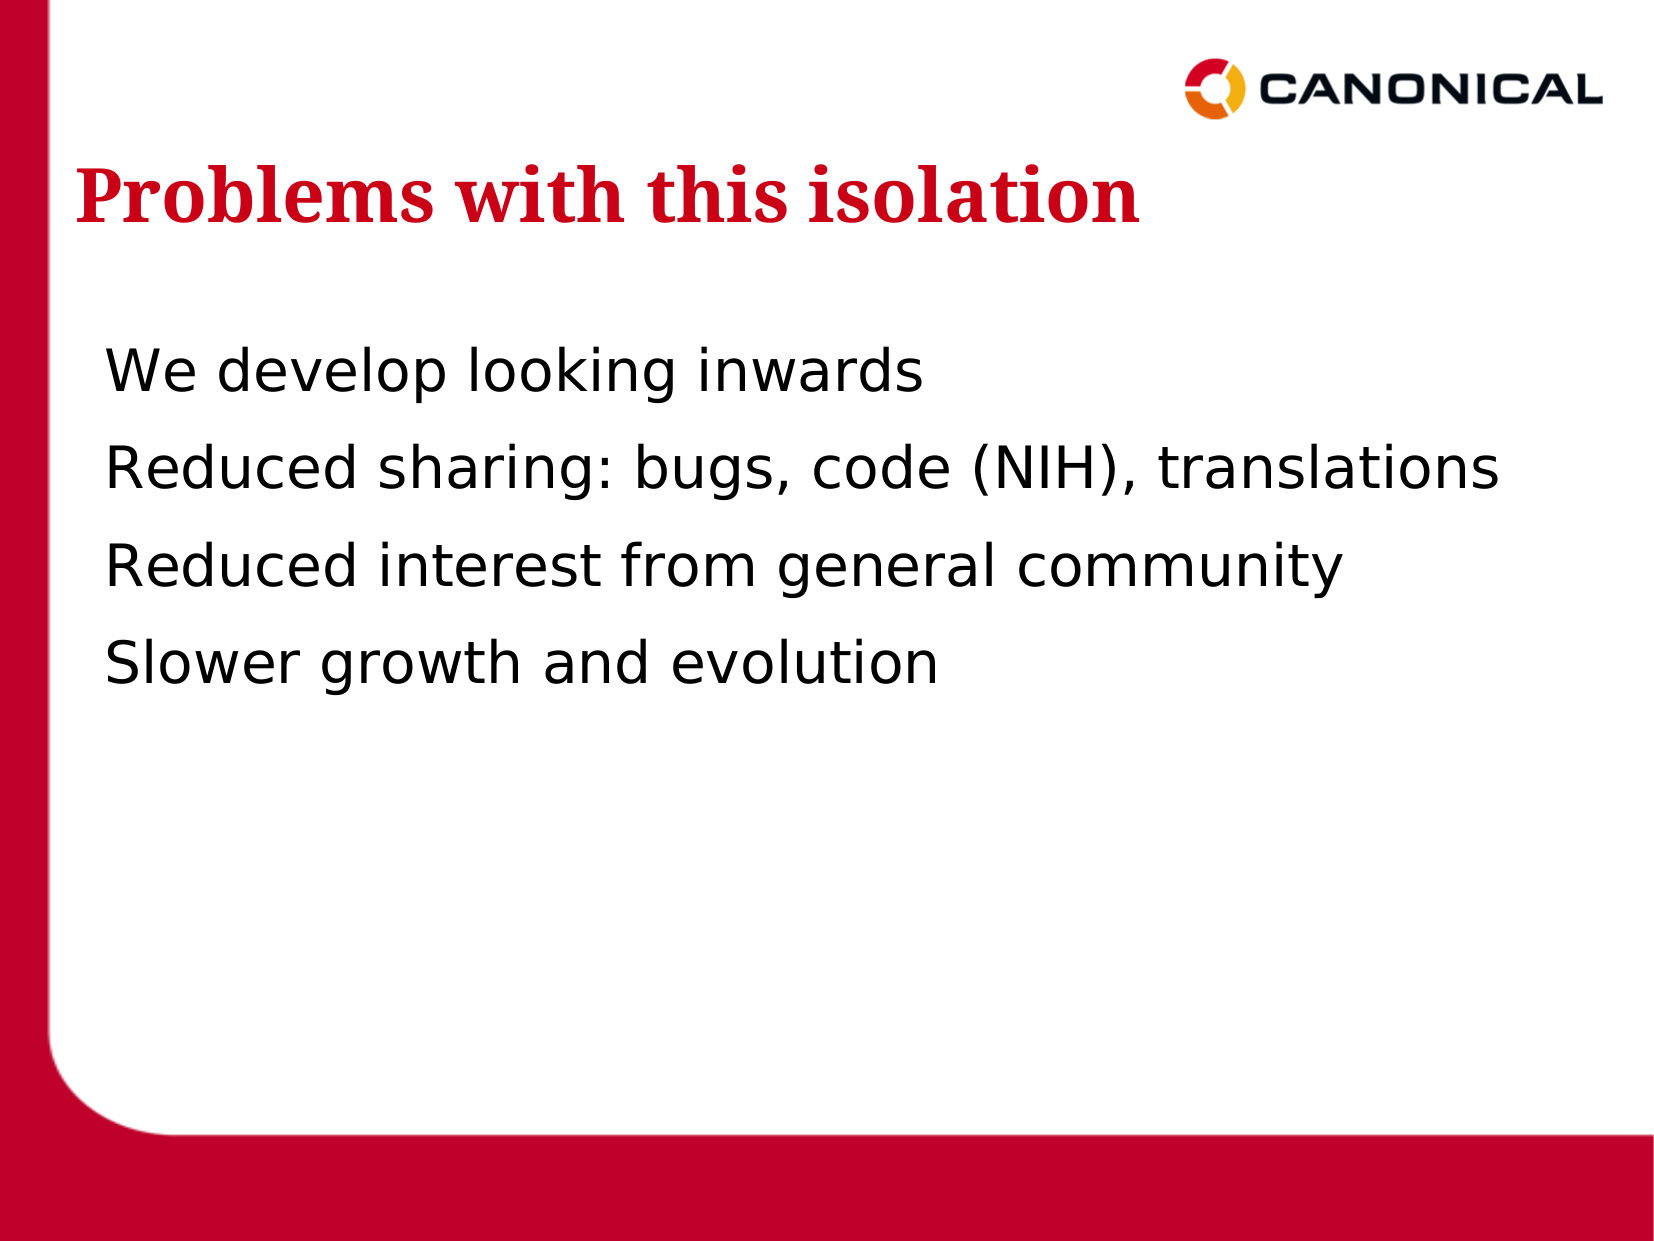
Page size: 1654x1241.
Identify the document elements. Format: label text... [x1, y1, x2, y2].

picture [0, 0, 1654, 1241]
title Problems with this isolation [75, 102, 1564, 284]
list We develop looking inwards Reduced sharing: bugs, code (NIH), translations Reduced interest from general community Slower growth and evolution [86, 337, 1575, 1051]
